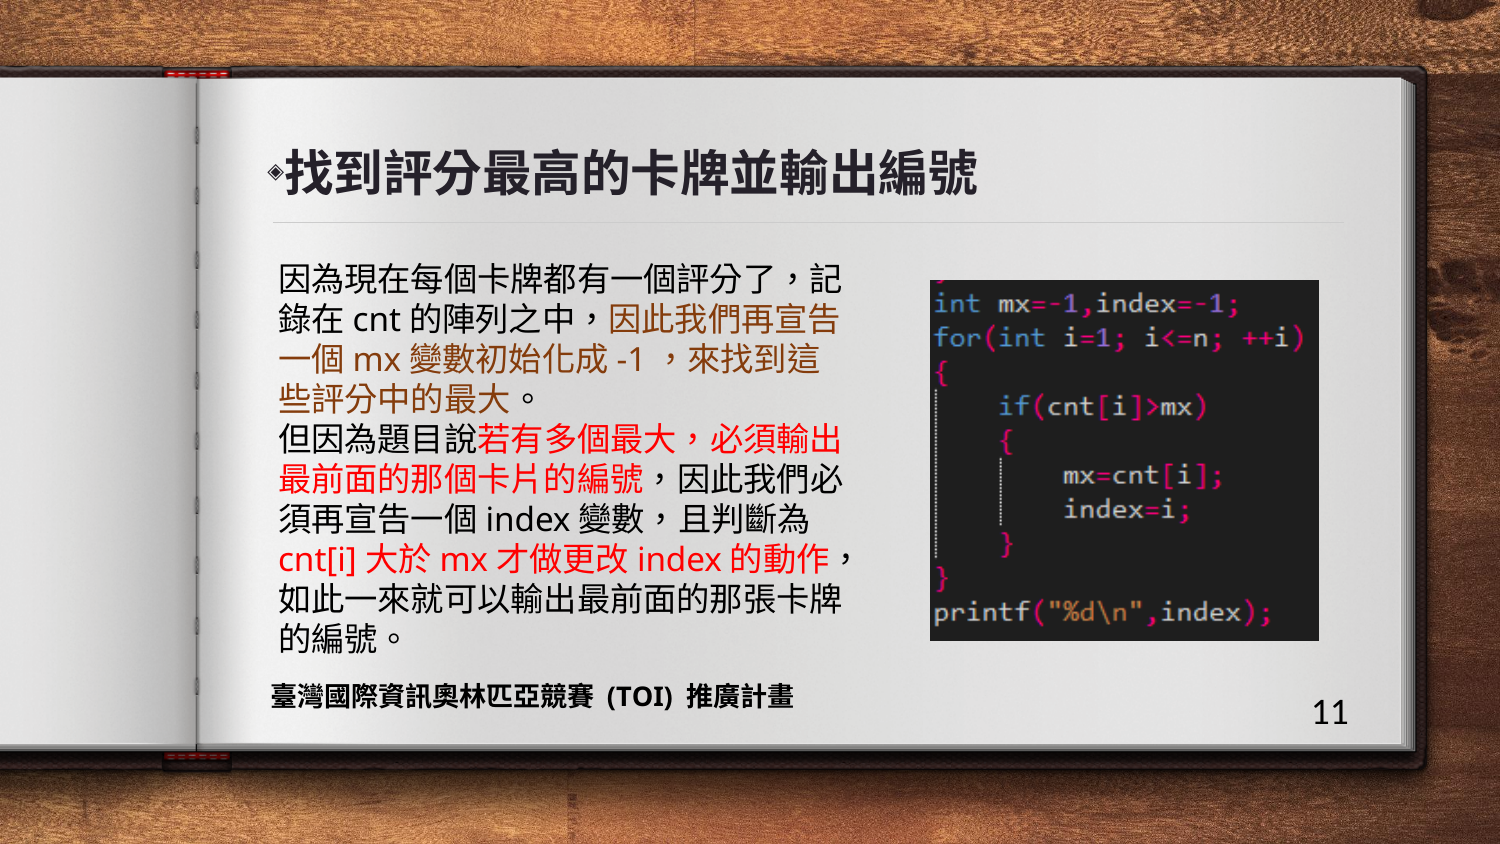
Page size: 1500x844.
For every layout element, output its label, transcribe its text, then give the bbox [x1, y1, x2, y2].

text_box [1295, 672, 1386, 737]
picture [930, 280, 1319, 641]
text_box 因為現在每個卡牌都有一個評分了，記錄在cnt的陣列之中，因此我們再宣告一個mx變數初始化成-1，來找到這些評分中的最大。 但因為題目說若有多個最大，必須輸出最前面的那個卡片的編號，因此我們必須再宣告一個index變數，且判斷為cnt[i]大於mx才做更改index的動作，如此一來就可以輸出最前面的那張卡牌的編號。 [263, 250, 861, 671]
list 找到評分最高的卡牌並輸出編號 [252, 126, 1194, 216]
